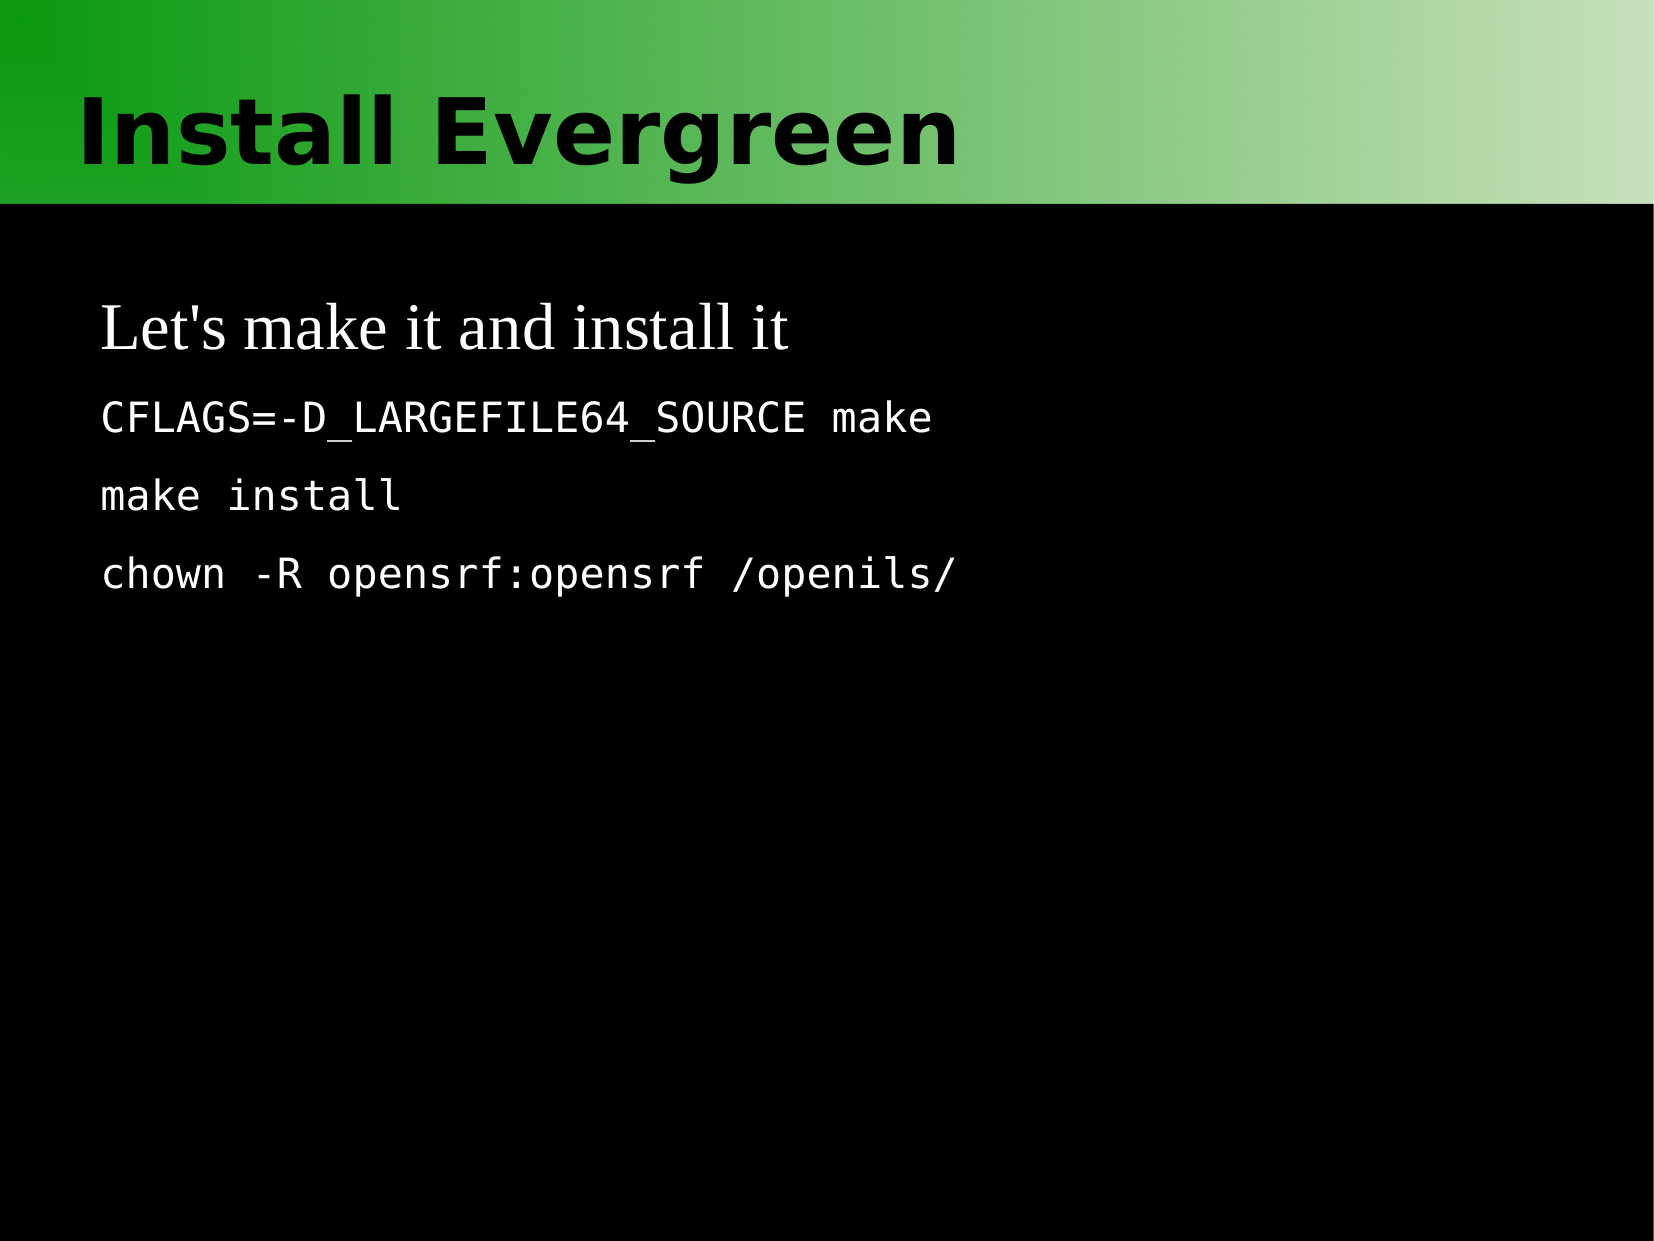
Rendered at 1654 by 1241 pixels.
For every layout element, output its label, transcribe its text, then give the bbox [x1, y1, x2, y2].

title Install Evergreen [76, 36, 1565, 229]
picture [0, 0, 1654, 1241]
list Let's make it and install it CFLAGS=-D_LARGEFILE64_SOURCE make make install chown -R opensrf:opensrf /openils/ [82, 290, 1571, 1094]
